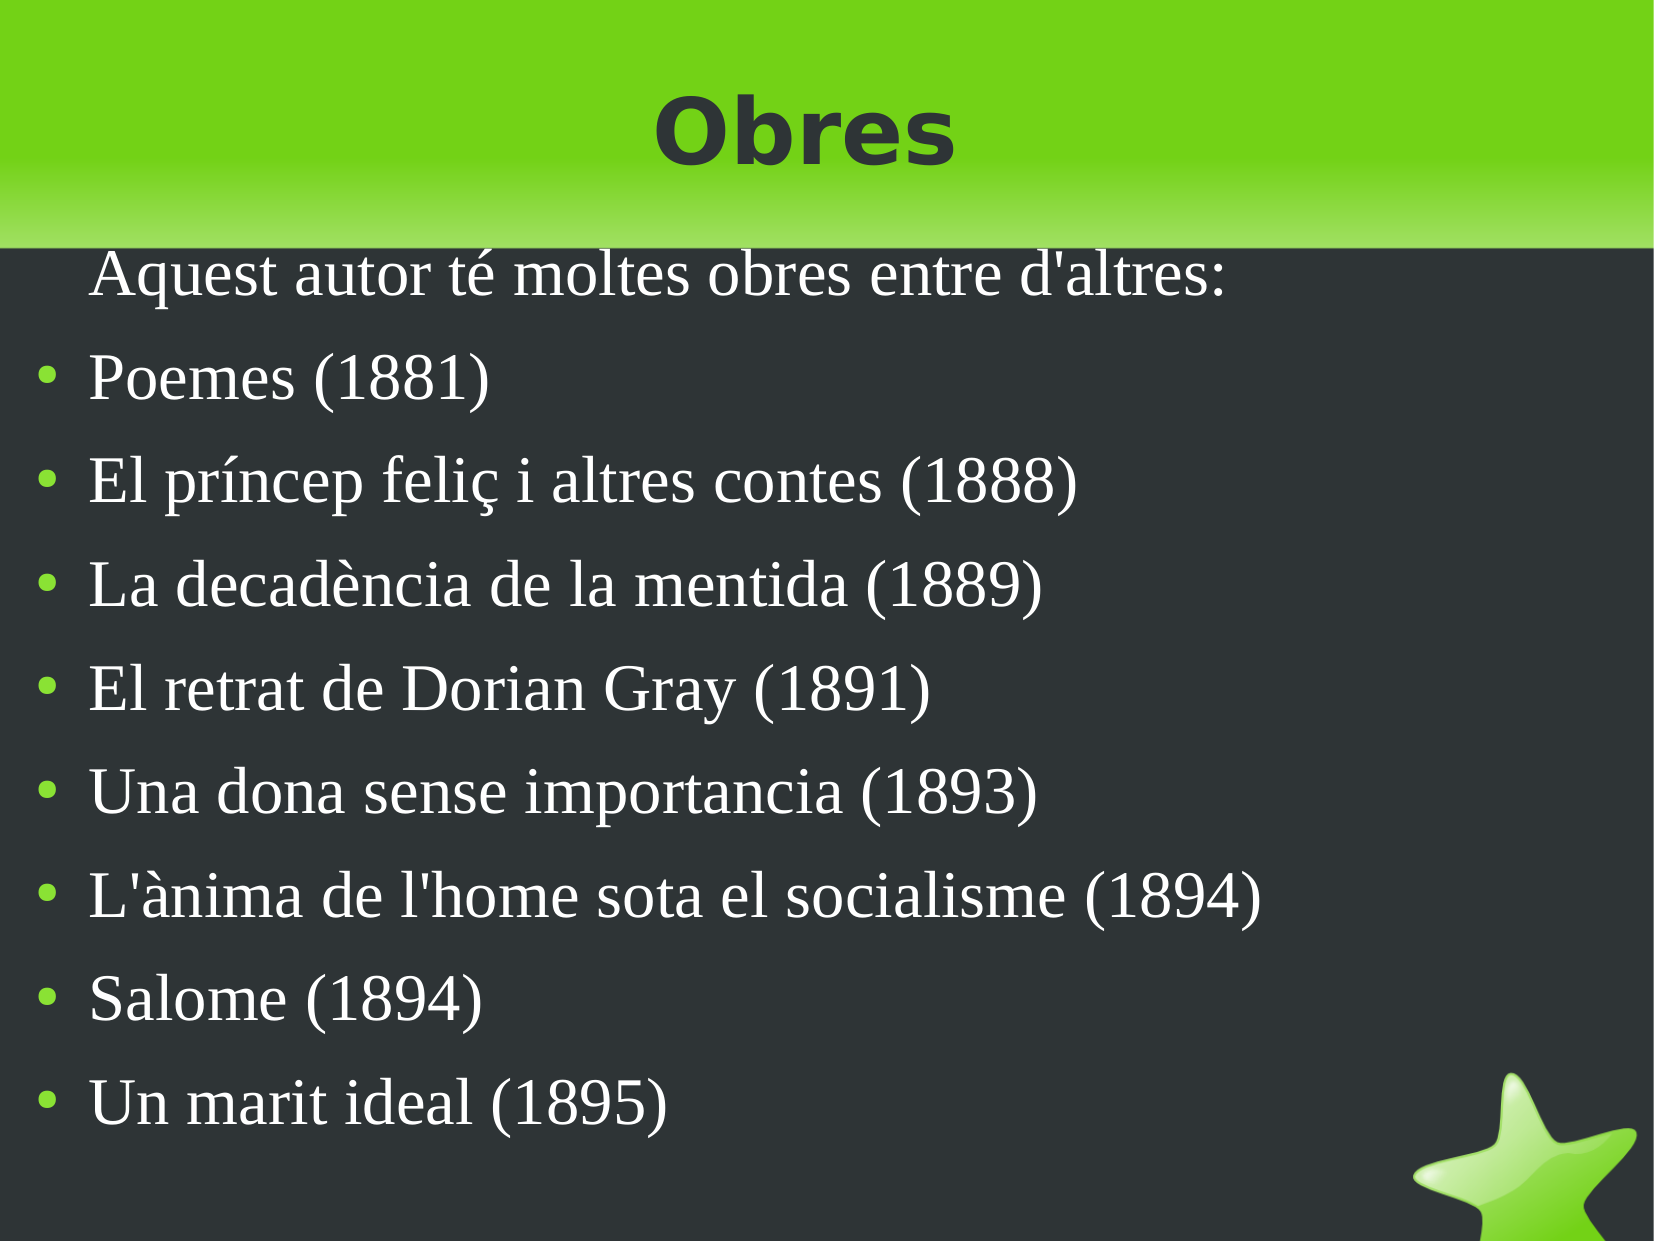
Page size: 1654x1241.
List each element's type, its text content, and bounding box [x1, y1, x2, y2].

picture [0, 0, 1654, 1241]
list Aquest autor té moltes obres entre d'altres: Poemes (1881) El príncep feliç i altres contes (1888) La decadència de la mentida (1889) El retrat de Dorian Gray (1891) Una dona sense importancia (1893) L'ànima de l'home sota el socialisme (1894) Salome (1894) Un marit ideal (1895) [0, 236, 1630, 1241]
title Obres [76, 36, 1565, 229]
